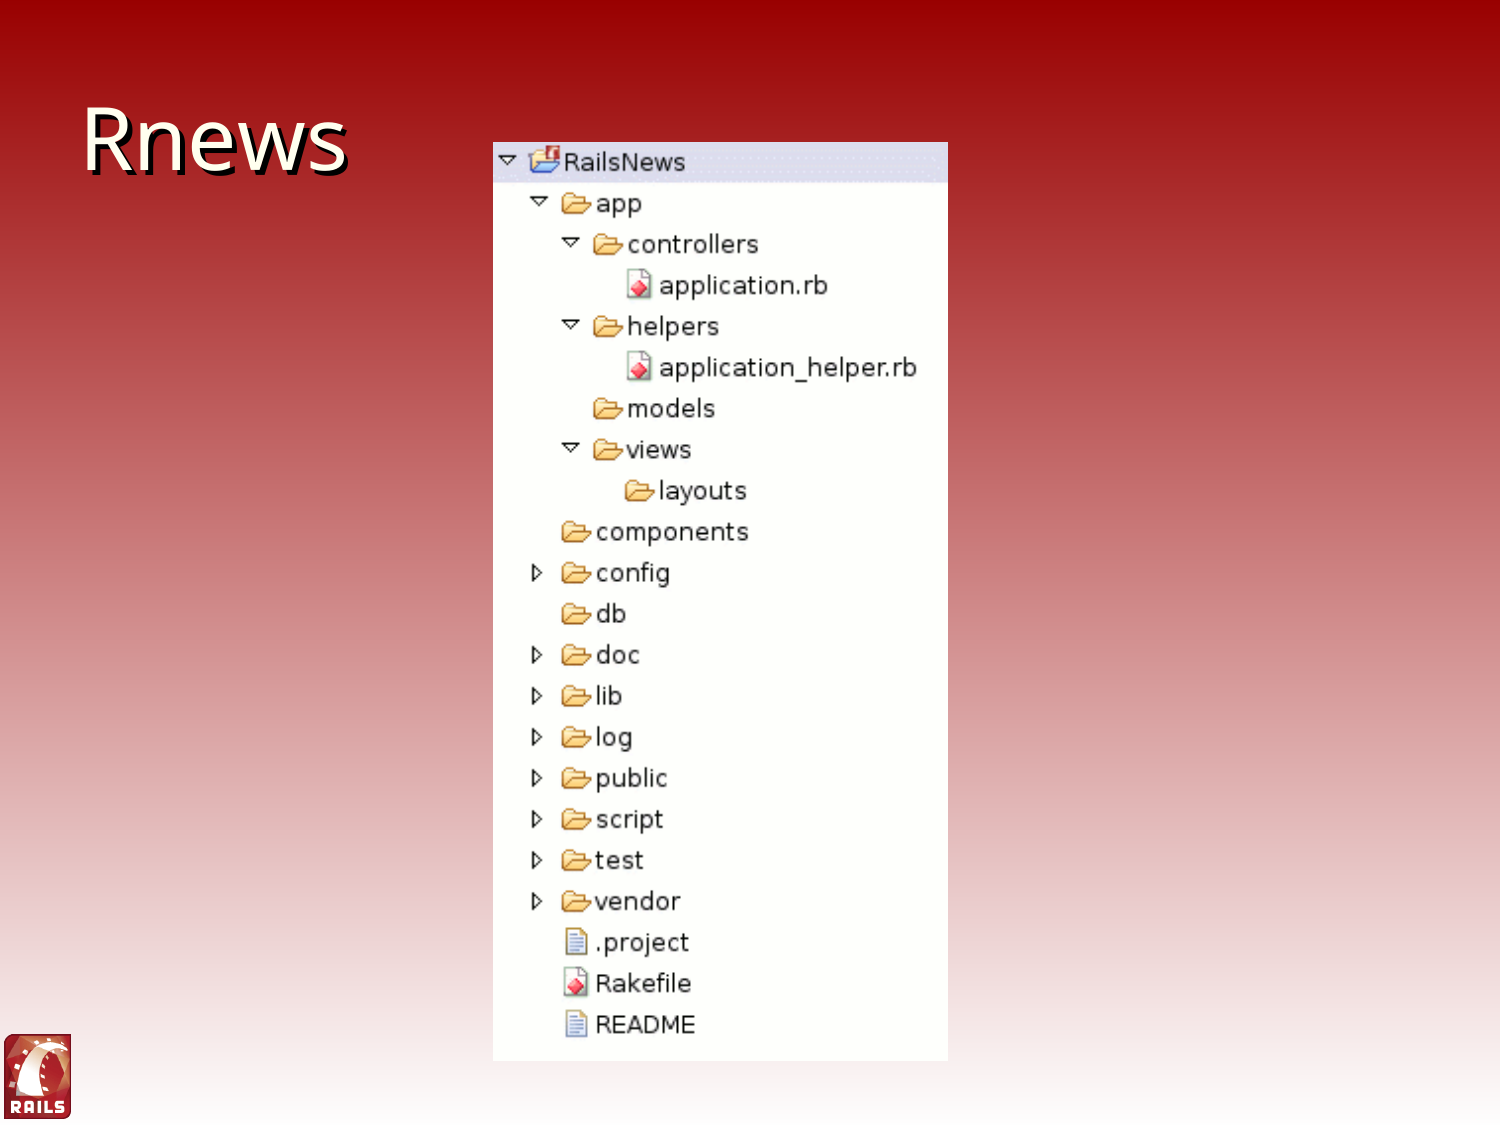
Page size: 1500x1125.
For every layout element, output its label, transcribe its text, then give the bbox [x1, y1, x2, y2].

title Rnews [64, 43, 1317, 232]
picture [4, 1034, 71, 1119]
picture [493, 142, 948, 1062]
